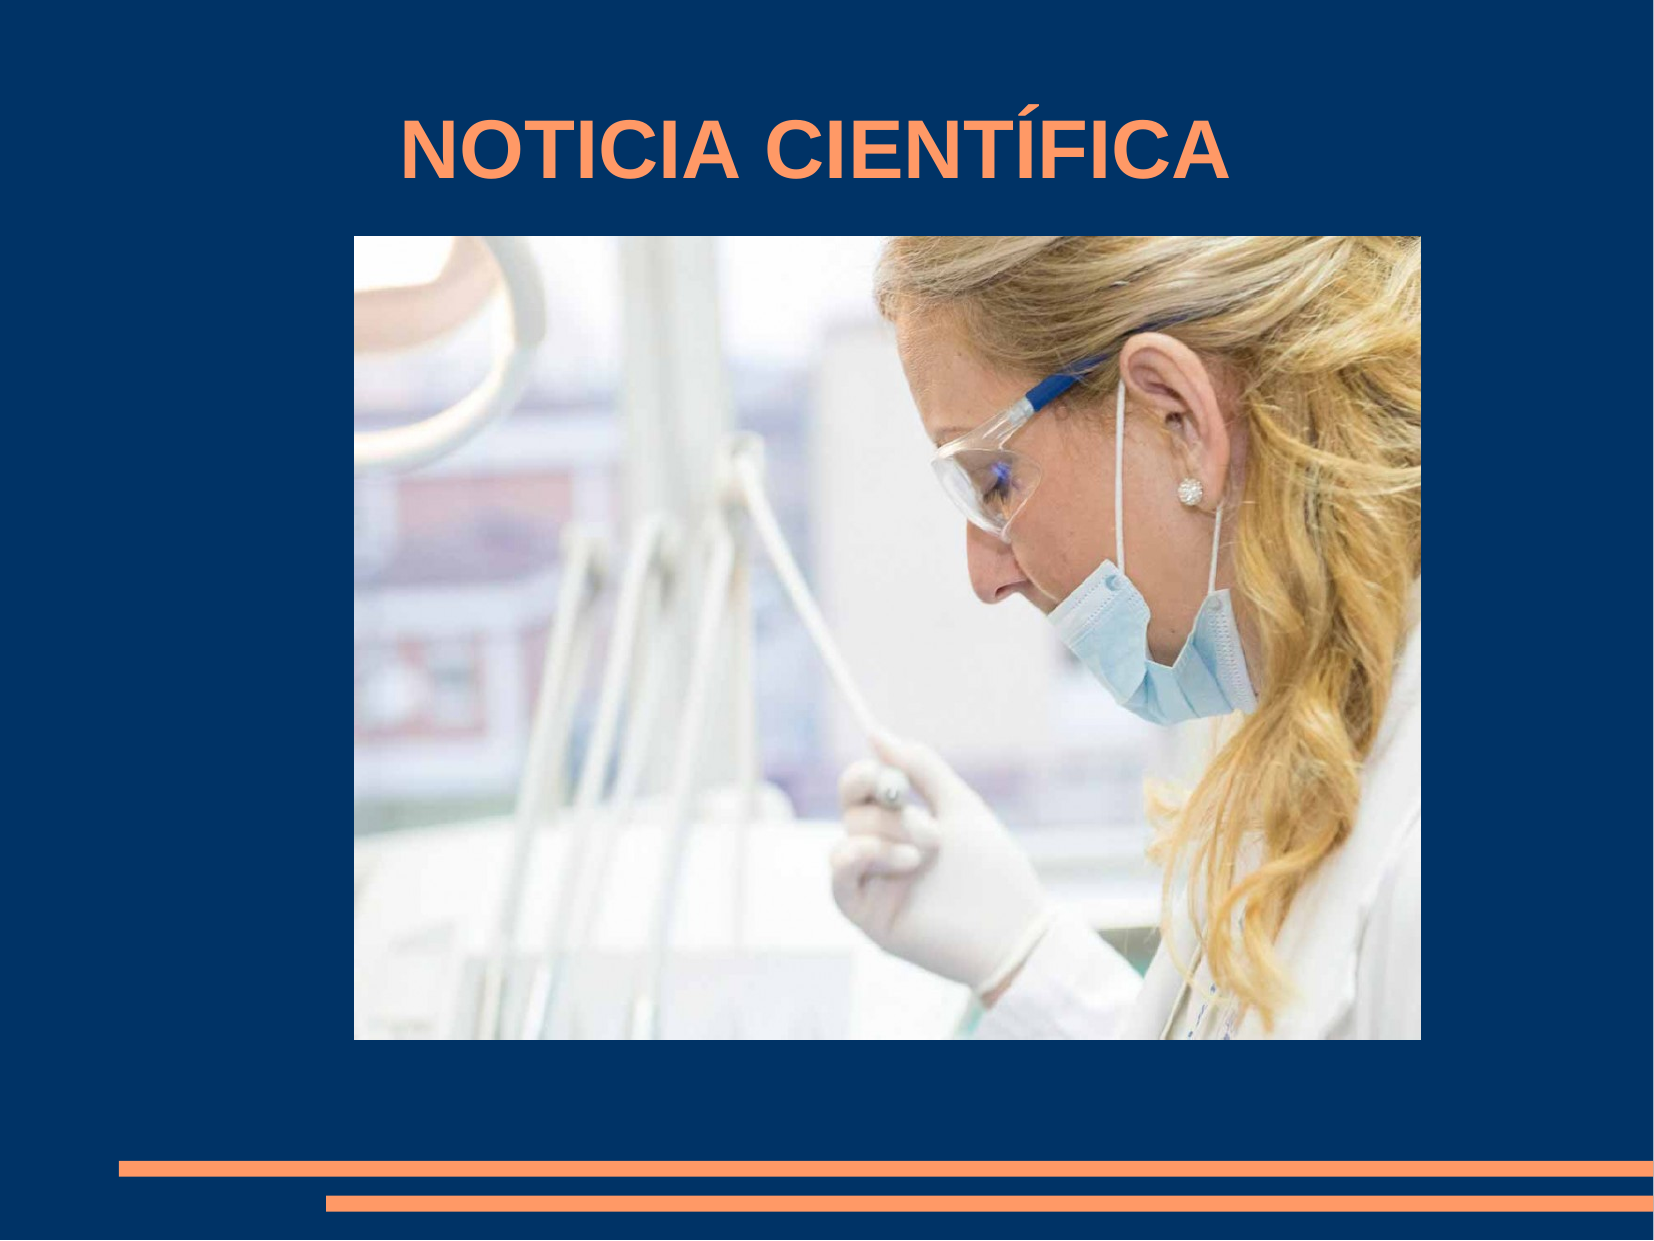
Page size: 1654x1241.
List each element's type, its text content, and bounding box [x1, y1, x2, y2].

title NOTICIA CIENTÍFICA [121, 46, 1534, 254]
picture [354, 236, 1421, 1040]
